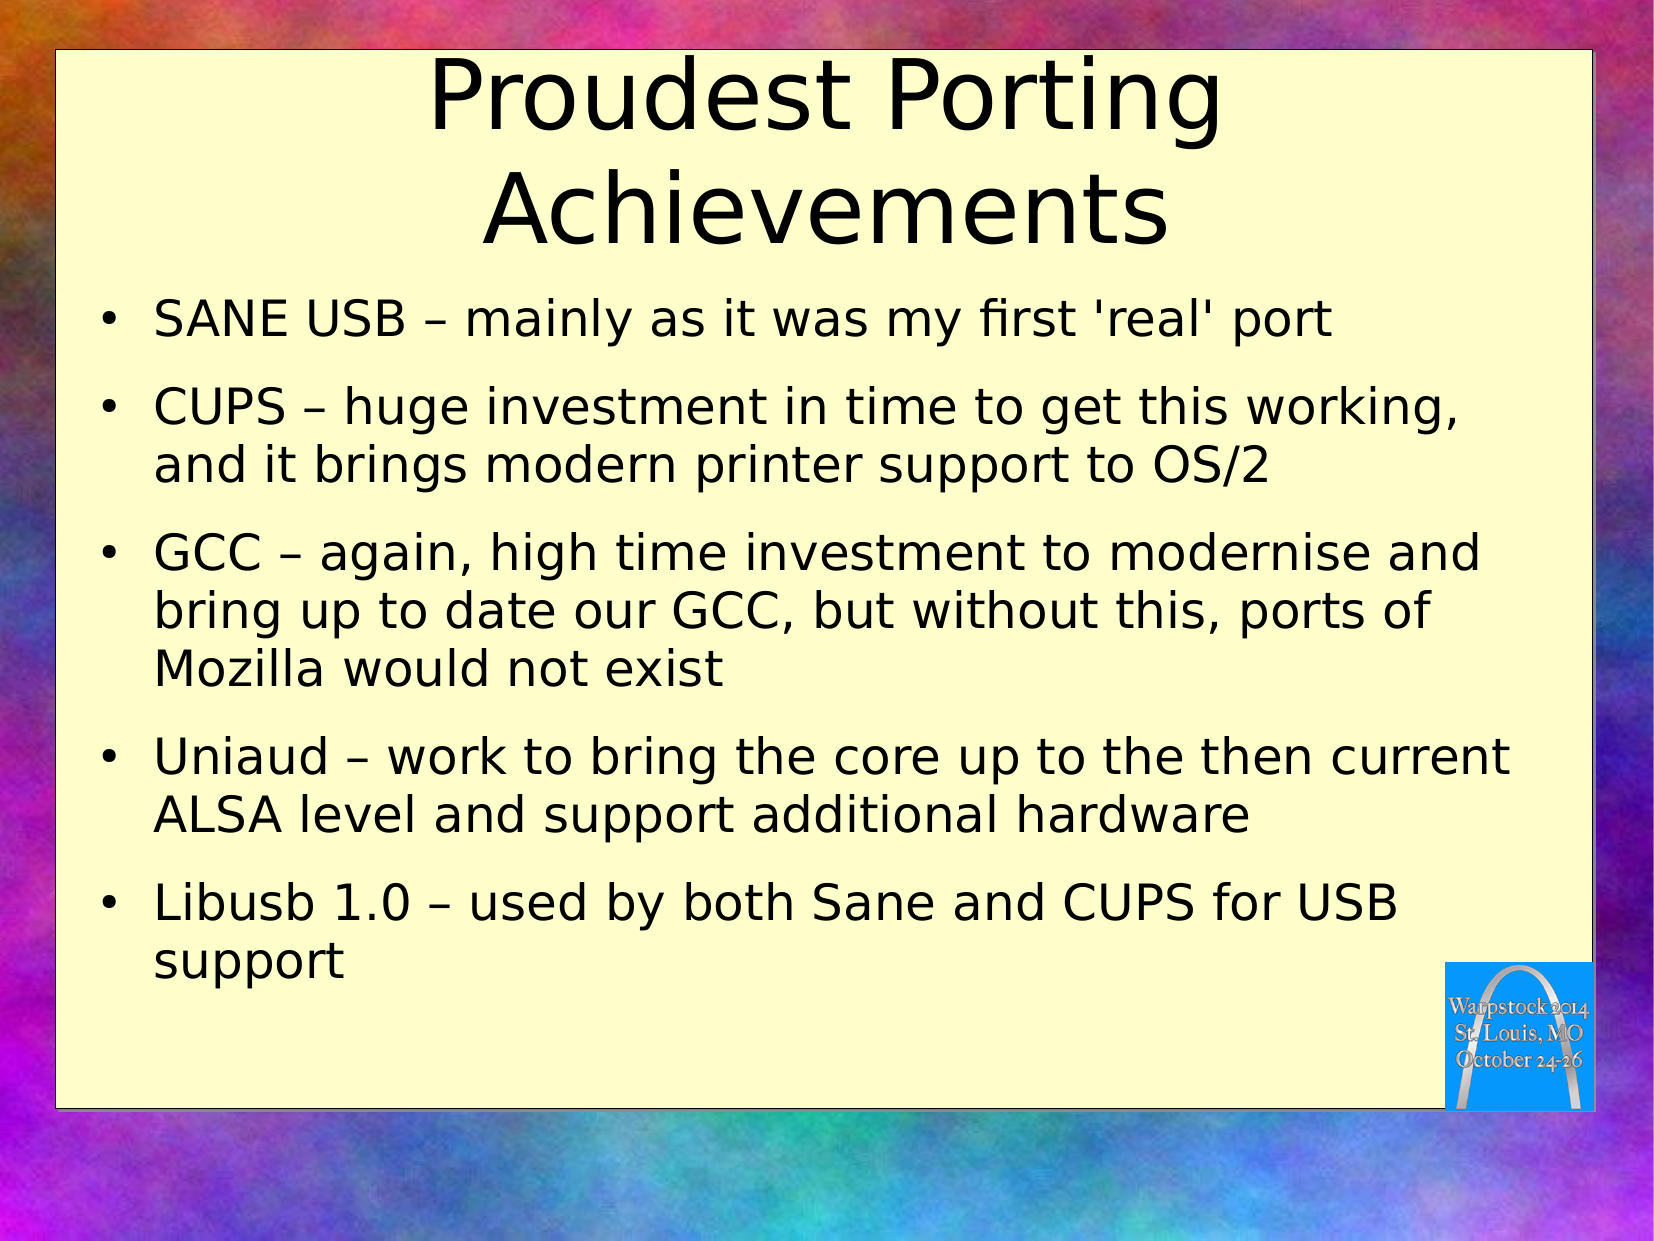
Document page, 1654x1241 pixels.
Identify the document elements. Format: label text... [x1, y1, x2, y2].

title Proudest Porting Achievements [82, 39, 1571, 267]
picture [0, 0, 1654, 1241]
list SANE USB – mainly as it was my first 'real' port CUPS – huge investment in time to get this working, and it brings modern printer support to OS/2 GCC – again, high time investment to modernise and bring up to date our GCC, but without this, ports of Mozilla would not exist Uniaud – work to bring the core up to the then current ALSA level and support additional hardware Libusb 1.0 – used by both Sane and CUPS for USB support [82, 290, 1571, 1010]
